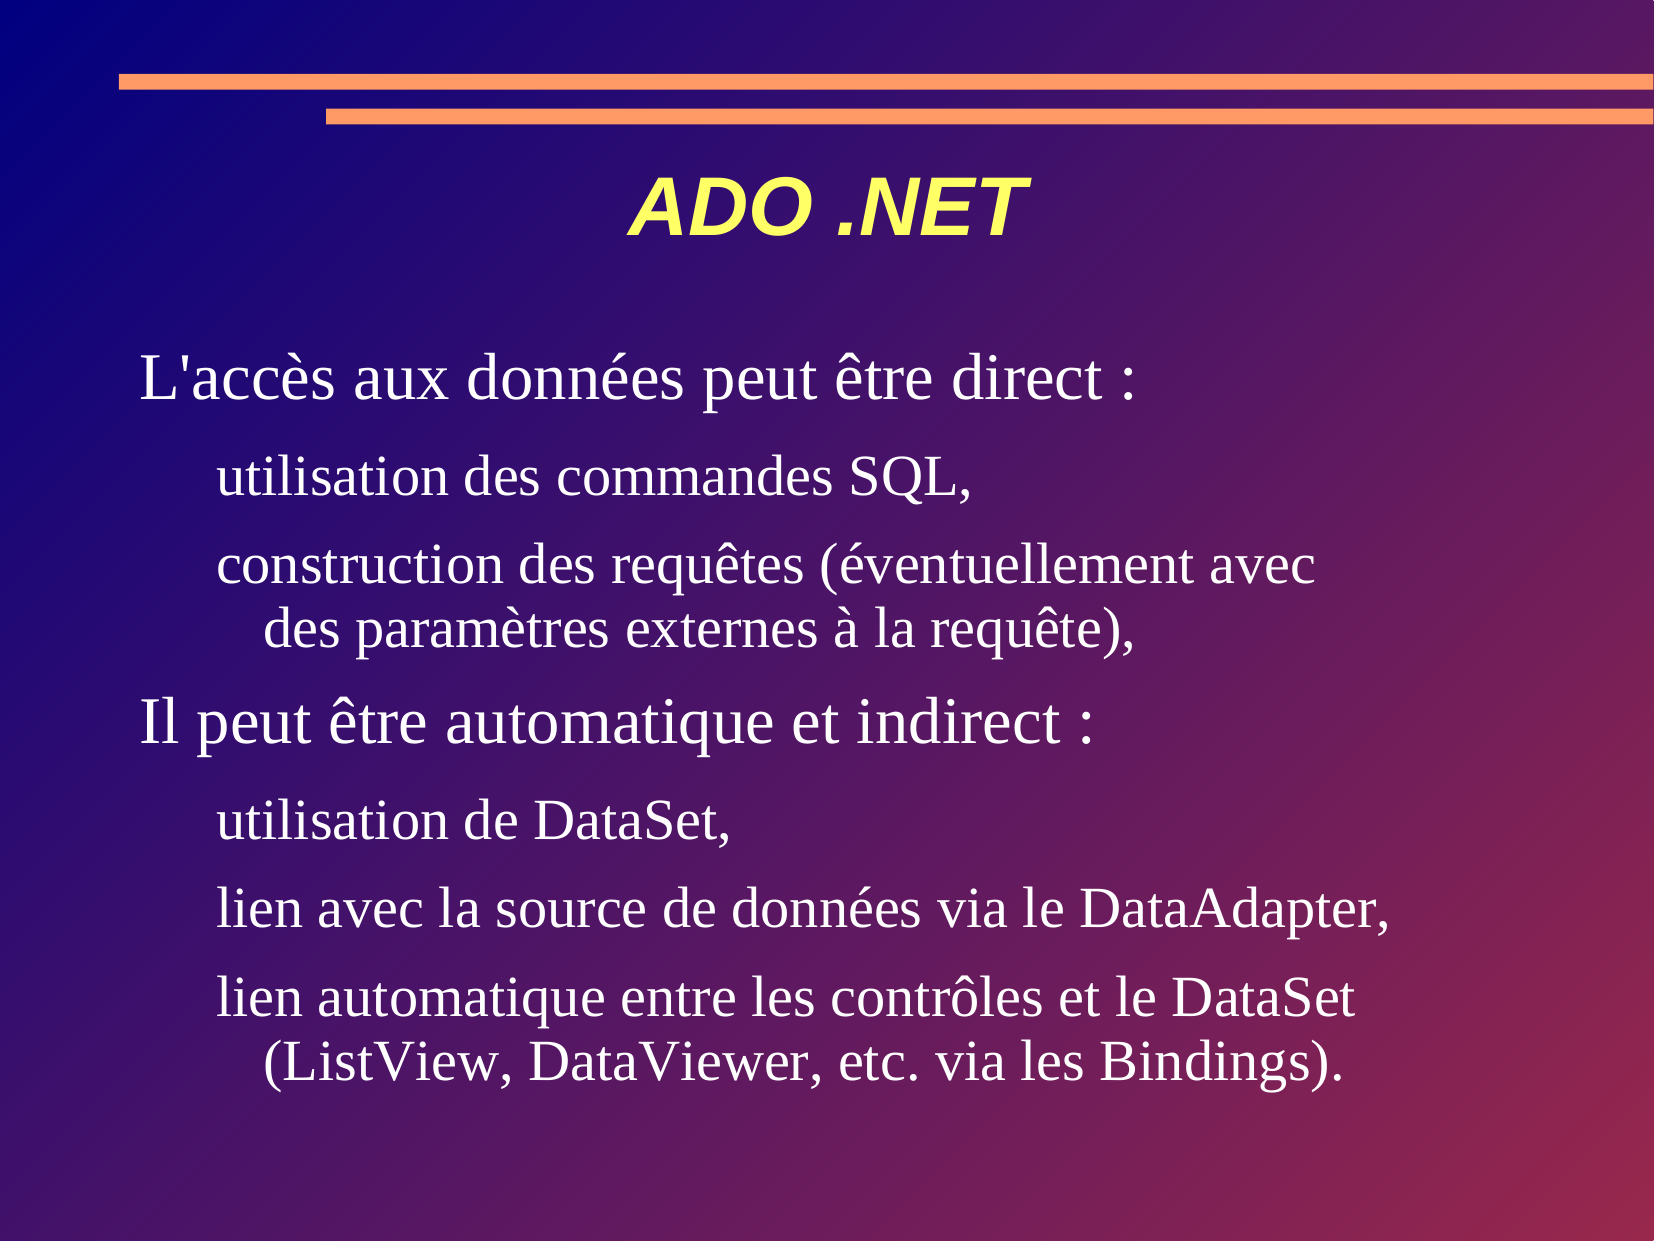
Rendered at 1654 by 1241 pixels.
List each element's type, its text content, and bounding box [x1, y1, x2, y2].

title ADO .NET [121, 102, 1534, 311]
list L'accès aux données peut être direct : utilisation des commandes SQL, construction des requêtes (éventuellement avec des paramètres externes à la requête), Il peut être automatique et indirect : utilisation de DataSet, lien avec la source de données via le DataAdapter, lien automatique entre les contrôles et le DataSet (ListView, DataViewer, etc. via les Bindings). [121, 339, 1534, 1094]
